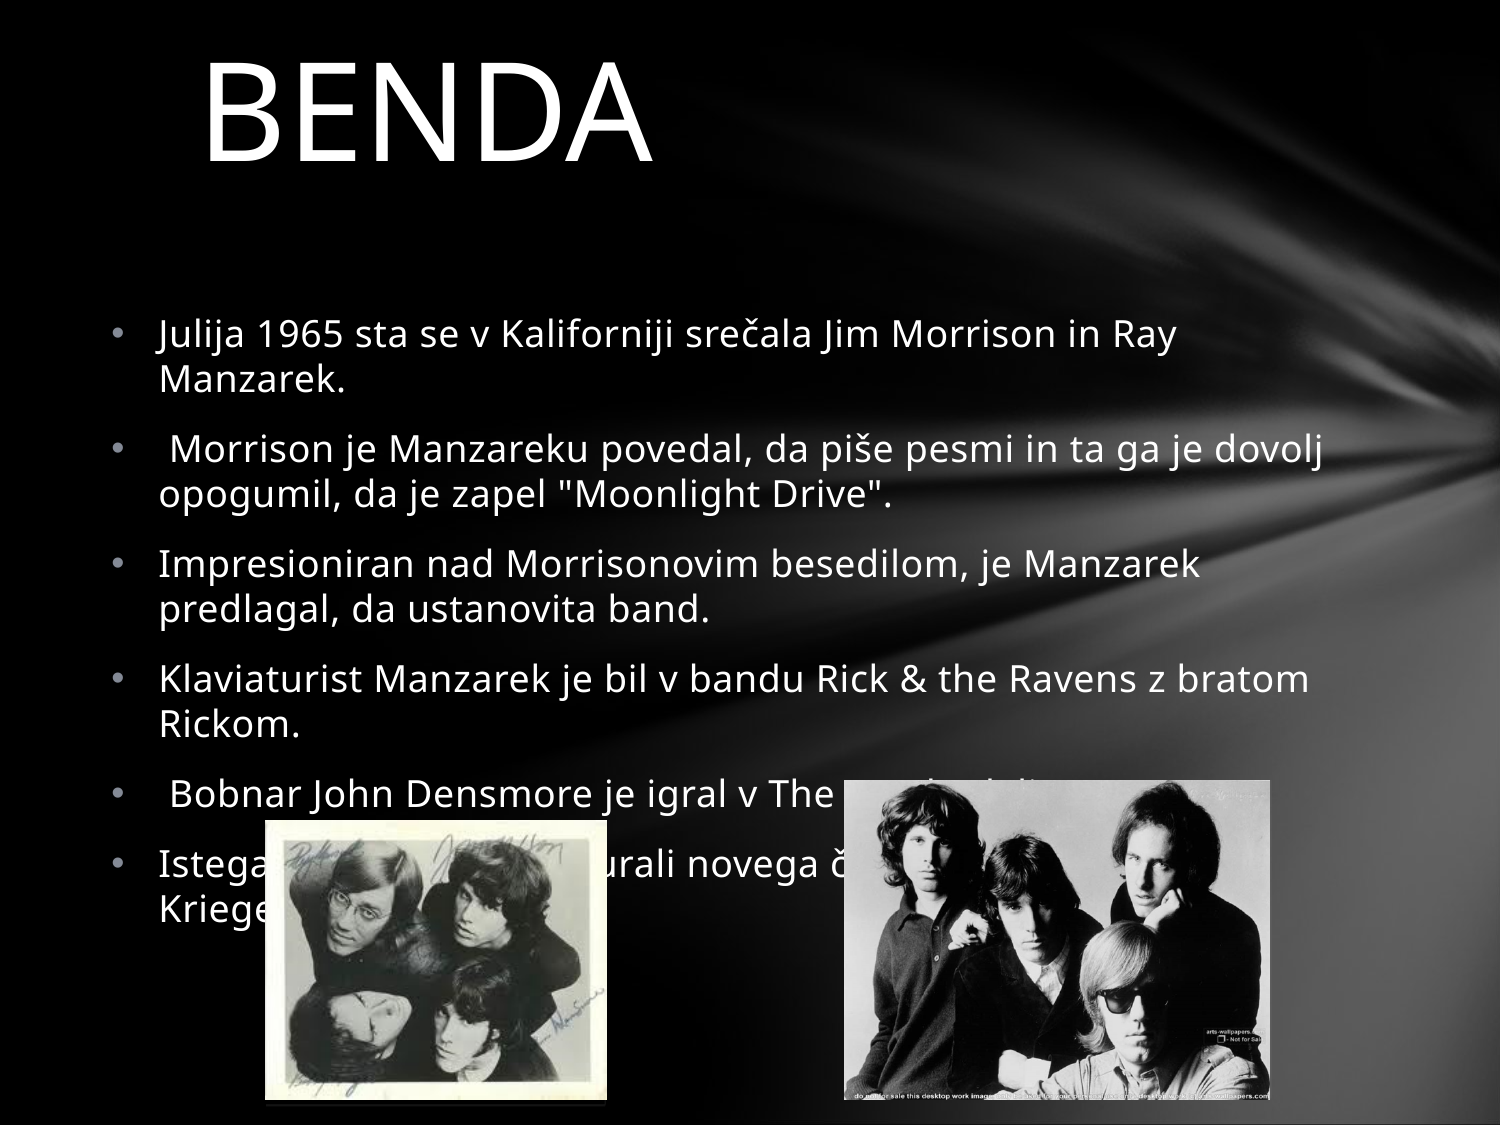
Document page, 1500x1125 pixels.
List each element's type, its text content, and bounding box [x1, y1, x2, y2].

list Julija 1965 sta se v Kaliforniji srečala Jim Morrison in Ray Manzarek. Morrison je Manzareku povedal, da piše pesmi in ta ga je dovolj opogumil, da je zapel "Moonlight Drive". Impresioniran nad Morrisonovim besedilom, je Manzarek predlagal, da ustanovita band. Klaviaturist Manzarek je bil v bandu Rick & the Ravens z bratom Rickom. Bobnar John Densmore je igral v The Psychedelic Rangers. Istega meseca so rekruturali novega člana, kitarista Robbyja Kriegerja [96, 302, 1357, 1078]
picture [0, 0, 1500, 1125]
text_box NASTANEK BENDA [182, 0, 1270, 197]
